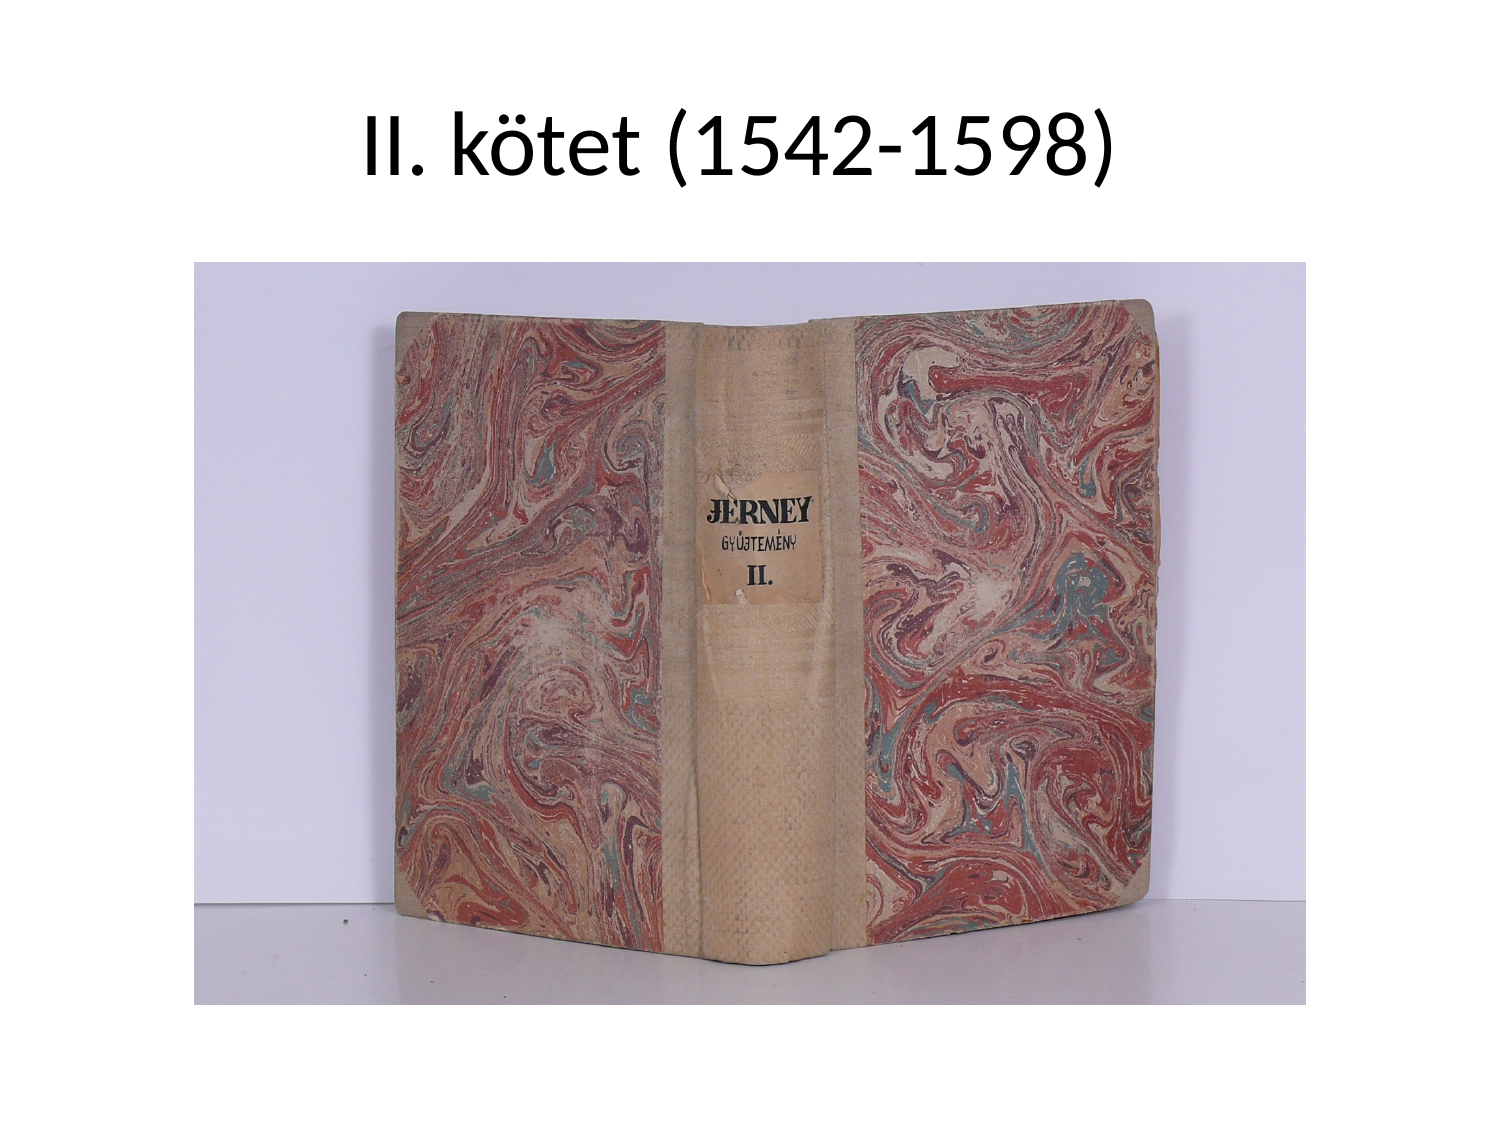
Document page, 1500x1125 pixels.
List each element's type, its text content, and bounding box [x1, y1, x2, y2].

picture [194, 262, 1306, 1005]
title II. kötet (1542-1598) [75, 45, 1426, 233]
